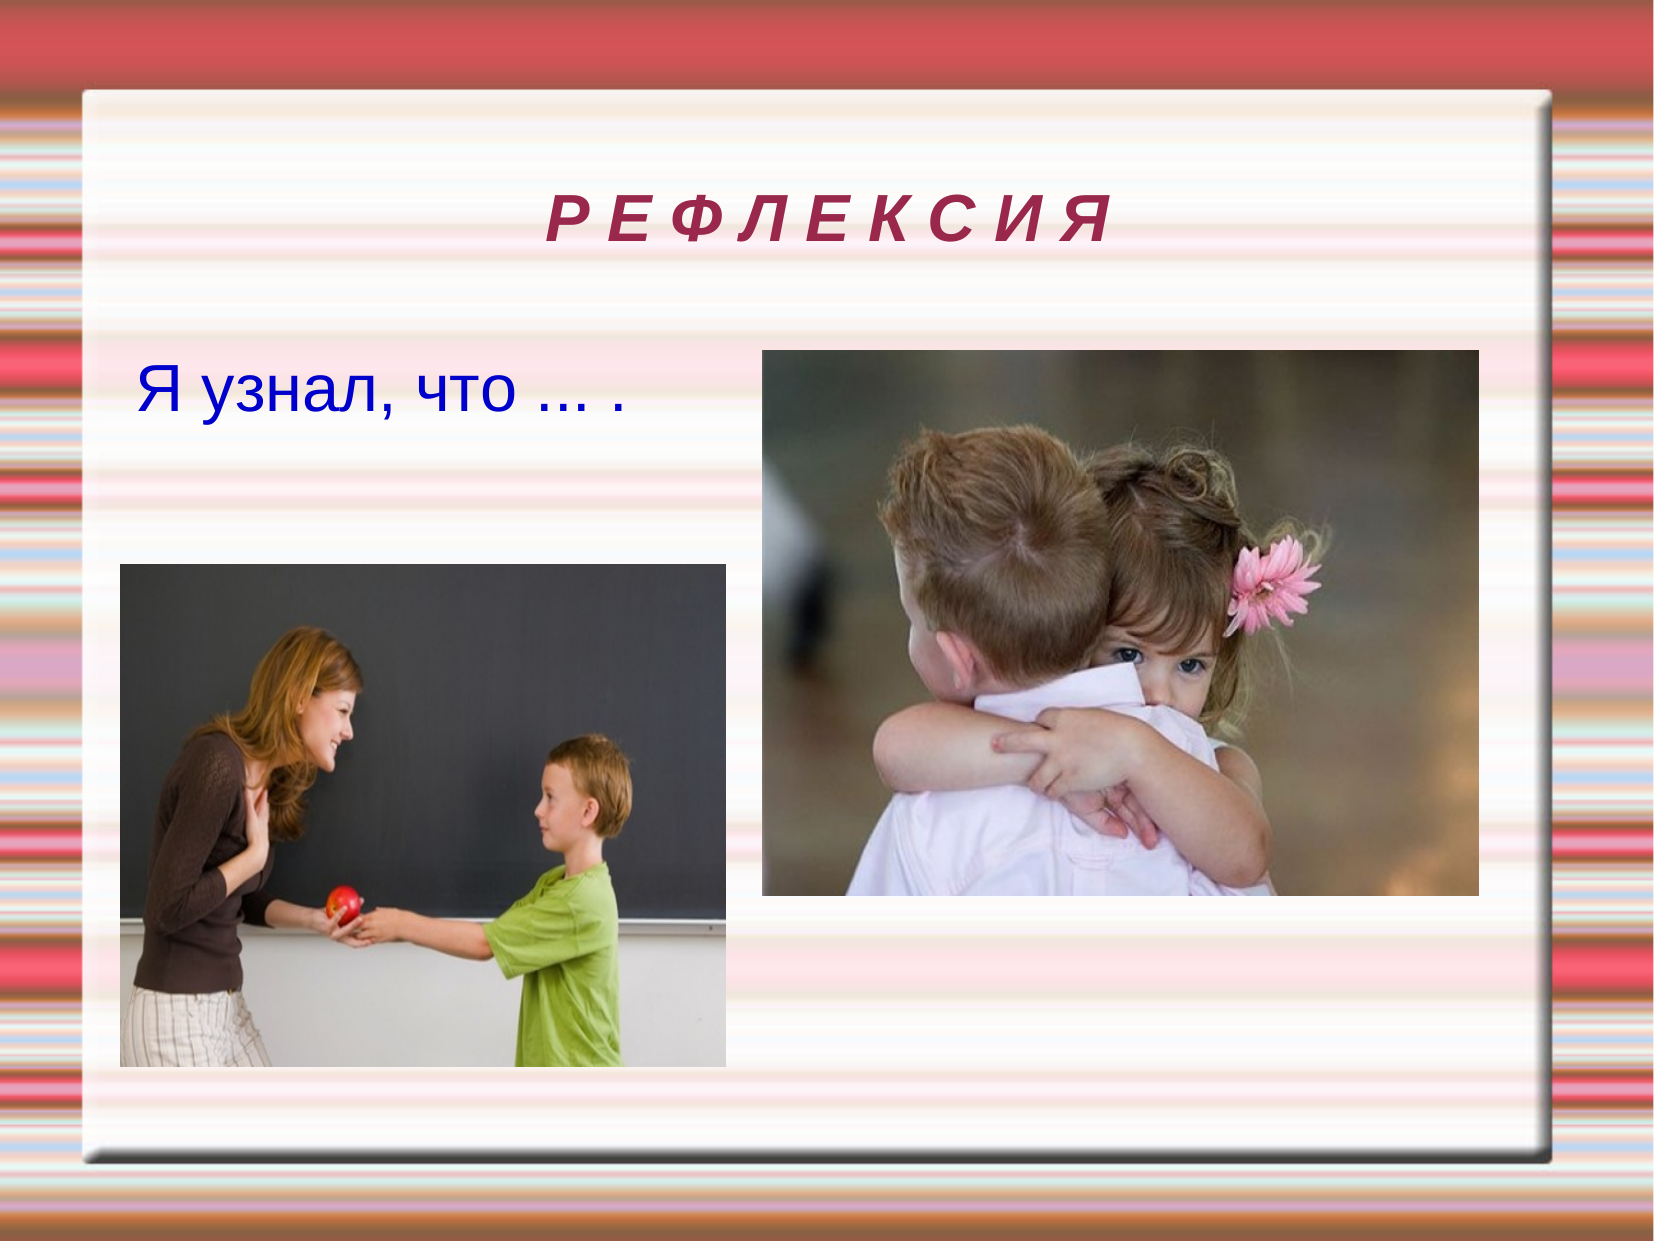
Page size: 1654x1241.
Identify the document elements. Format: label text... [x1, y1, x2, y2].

picture [0, 0, 1654, 1241]
title Р Е Ф Л Е К С И Я [121, 114, 1534, 322]
list Я узнал, что ... . [134, 350, 1516, 1132]
